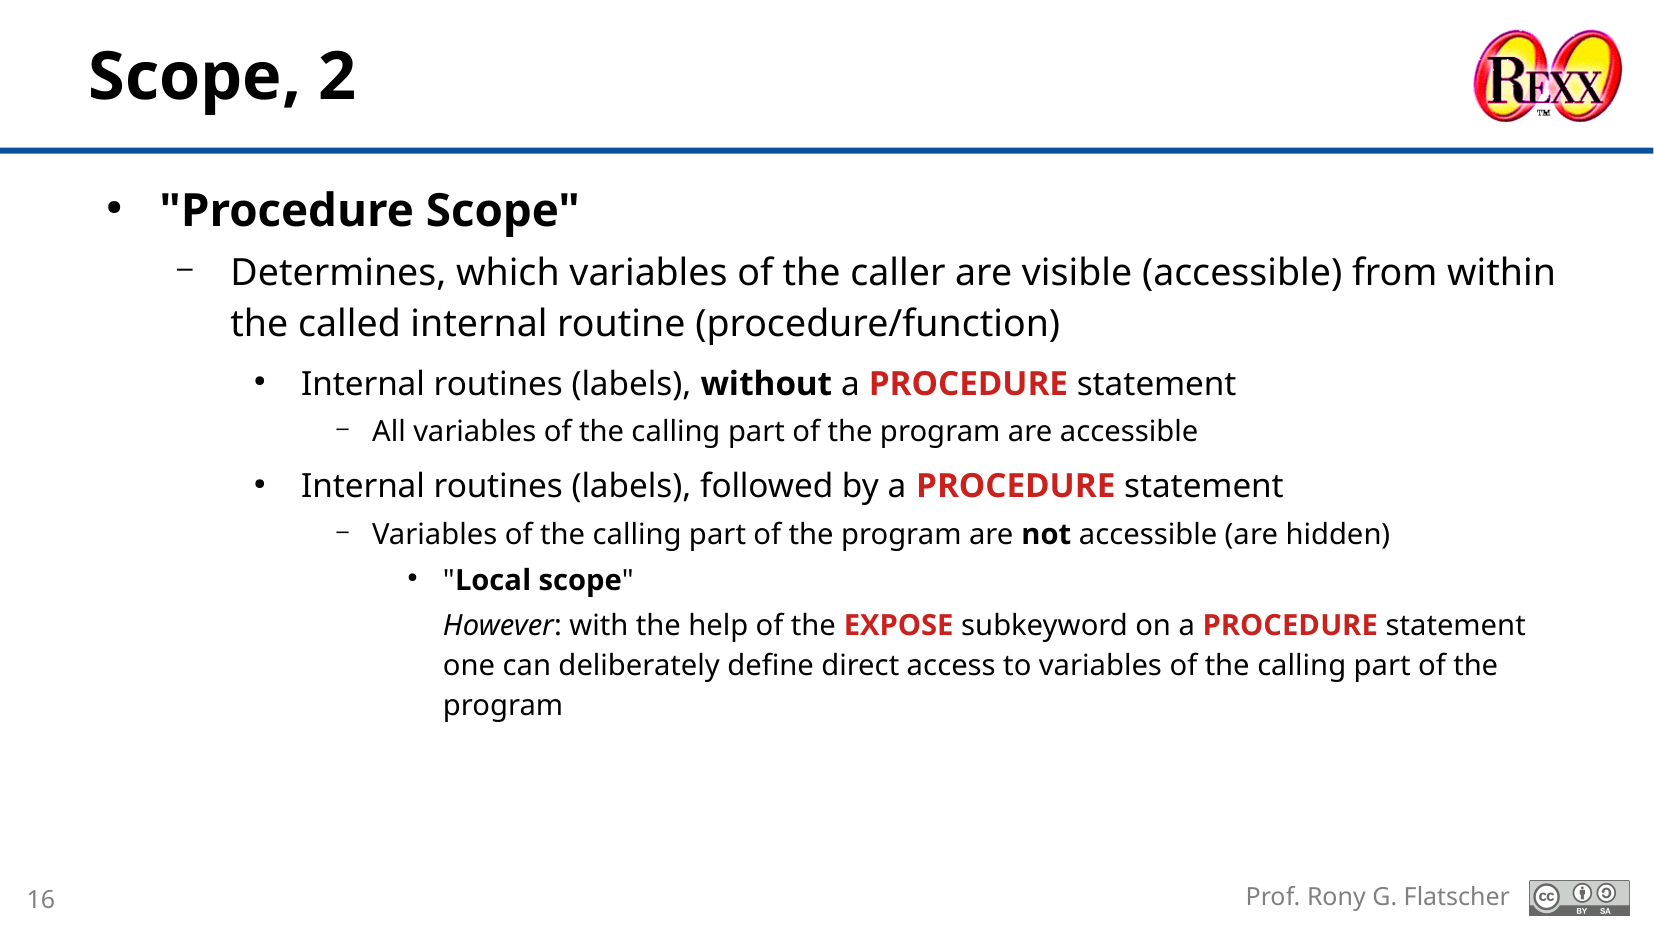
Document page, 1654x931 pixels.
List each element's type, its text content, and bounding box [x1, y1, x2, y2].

list "Procedure Scope" Determines, which variables of the caller are visible (accessible) from within the called internal routine (procedure/function) Internal routines (labels), without a PROCEDURE statement All variables of the calling part of the program are accessible Internal routines (labels), followed by a PROCEDURE statement Variables of the calling part of the program are not accessible (are hidden) "Local scope" However: with the help of the EXPOSE subkeyword on a PROCEDURE statement one can deliberately define direct access to variables of the calling part of the program [88, 177, 1577, 857]
title Scope, 2 [29, 0, 1654, 148]
